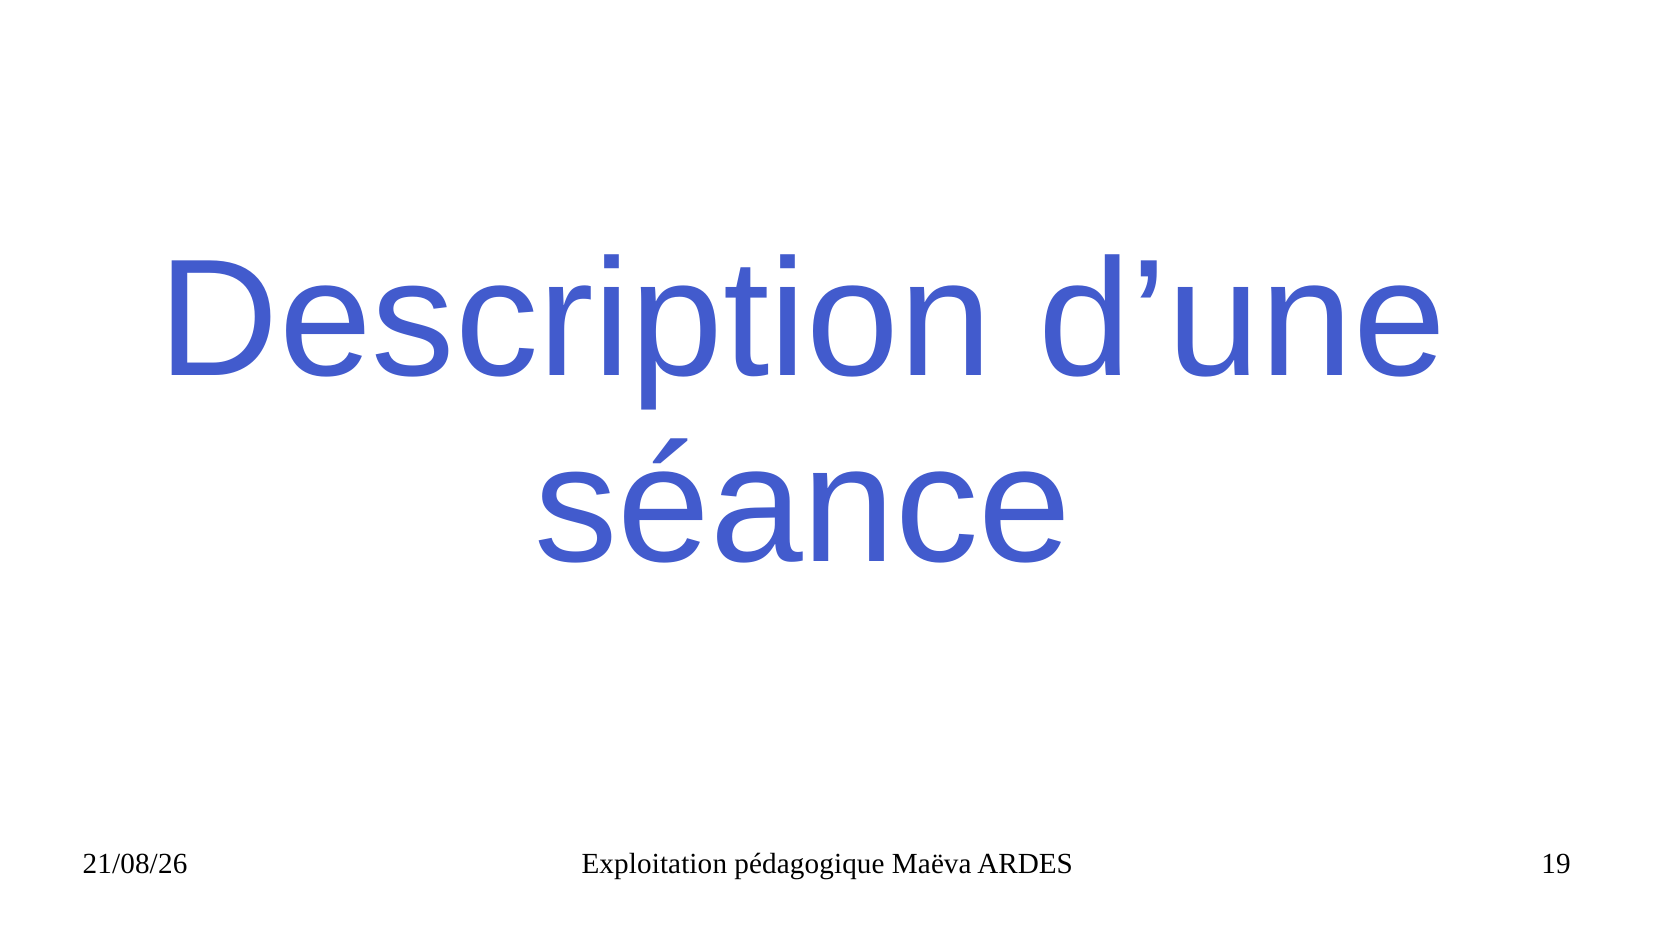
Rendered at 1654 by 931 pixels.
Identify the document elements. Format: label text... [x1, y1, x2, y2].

title Description d’une séance [59, 224, 1548, 597]
